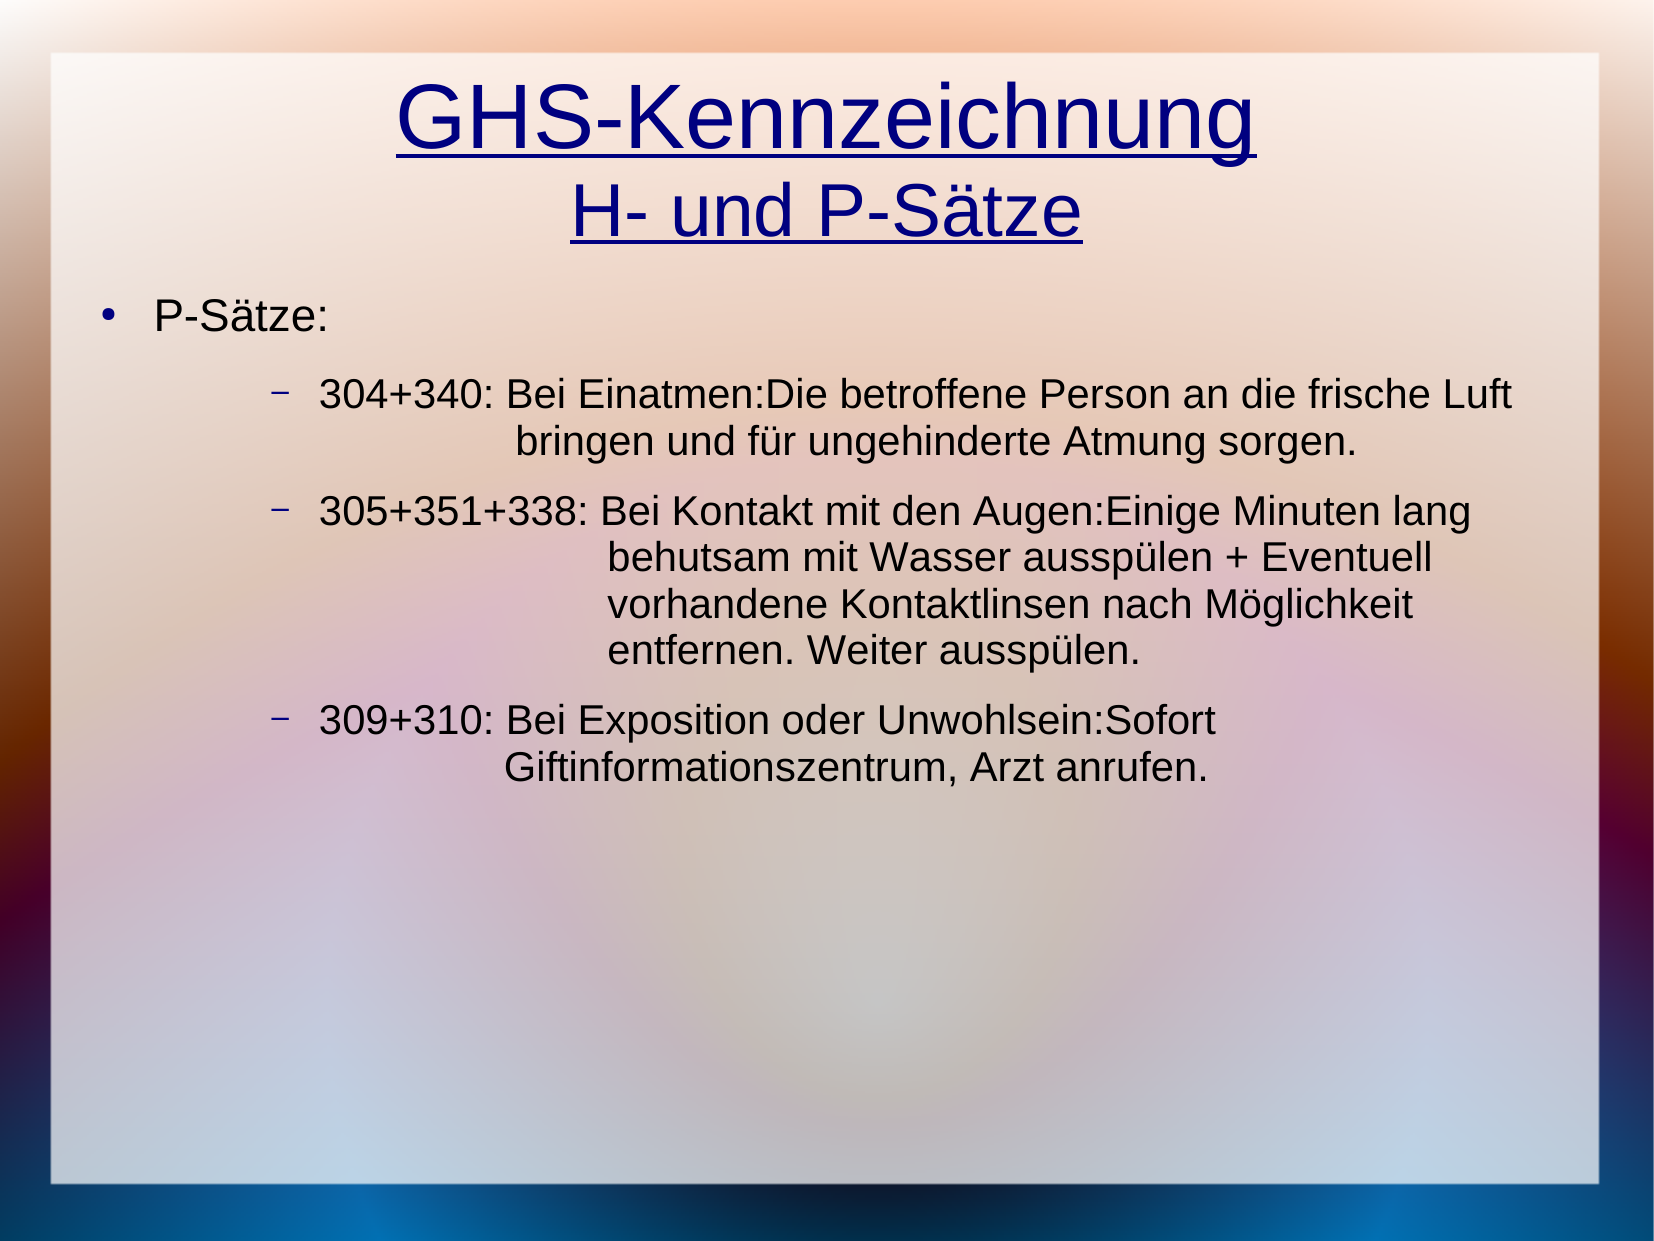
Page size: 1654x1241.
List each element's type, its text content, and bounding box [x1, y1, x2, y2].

picture [0, 0, 1654, 1241]
list P-Sätze: 304+340: Bei Einatmen:Die betroffene Person an die frische Luft bringen und für ungehinderte Atmung sorgen. 305+351+338: Bei Kontakt mit den Augen:Einige Minuten lang behutsam mit Wasser ausspülen + Eventuell vorhandene Kontaktlinsen nach Möglichkeit entfernen. Weiter ausspülen. 309+310: Bei Exposition oder Unwohlsein:Sofort Giftinformationszentrum, Arzt anrufen. [82, 290, 1571, 1034]
title GHS-Kennzeichnung H- und P-Sätze [82, 55, 1571, 263]
